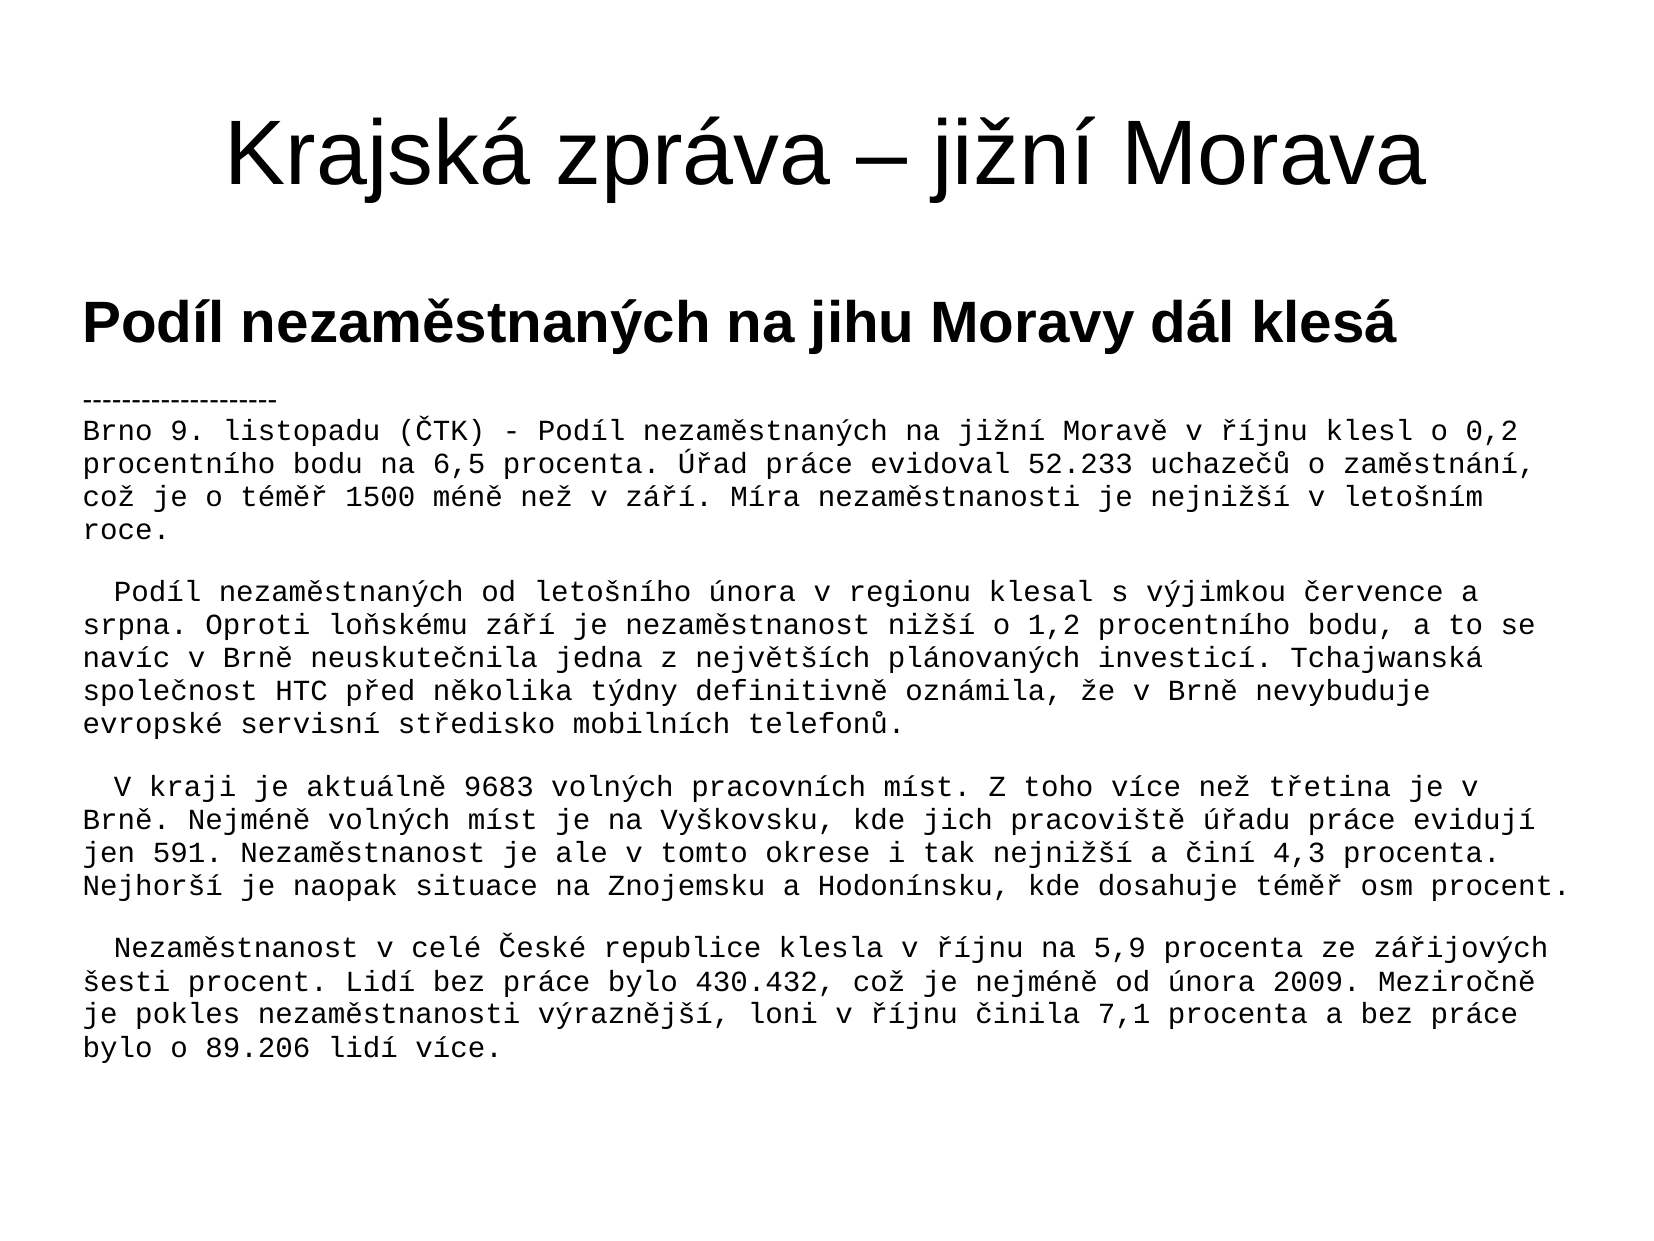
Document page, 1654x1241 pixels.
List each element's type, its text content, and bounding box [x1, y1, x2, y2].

list Podíl nezaměstnaných na jihu Moravy dál klesá -------------------- Brno 9. listopadu (ČTK) - Podíl nezaměstnaných na jižní Moravě v říjnu klesl o 0,2 procentního bodu na 6,5 procenta. Úřad práce evidoval 52.233 uchazečů o zaměstnání, což je o téměř 1500 méně než v září. Míra nezaměstnanosti je nejnižší v letošním roce. Podíl nezaměstnaných od letošního února v regionu klesal s výjimkou července a srpna. Oproti loňskému září je nezaměstnanost nižší o 1,2 procentního bodu, a to se navíc v Brně neuskutečnila jedna z největších plánovaných investicí. Tchajwanská společnost HTC před několika týdny definitivně oznámila, že v Brně nevybuduje evropské servisní středisko mobilních telefonů. V kraji je aktuálně 9683 volných pracovních míst. Z toho více než třetina je v Brně. Nejméně volných míst je na Vyškovsku, kde jich pracoviště úřadu práce evidují jen 591. Nezaměstnanost je ale v tomto okrese i tak nejnižší a činí 4,3 procenta. Nejhorší je naopak situace na Znojemsku a Hodonínsku, kde dosahuje téměř osm procent. Nezaměstnanost v celé České republice klesla v říjnu na 5,9 procenta ze zářijových šesti procent. Lidí bez práce bylo 430.432, což je nejméně od února 2009. Meziročně je pokles nezaměstnanosti výraznější, loni v říjnu činila 7,1 procenta a bez práce bylo o 89.206 lidí více. [82, 290, 1571, 1109]
title Krajská zpráva – jižní Morava [82, 49, 1571, 257]
